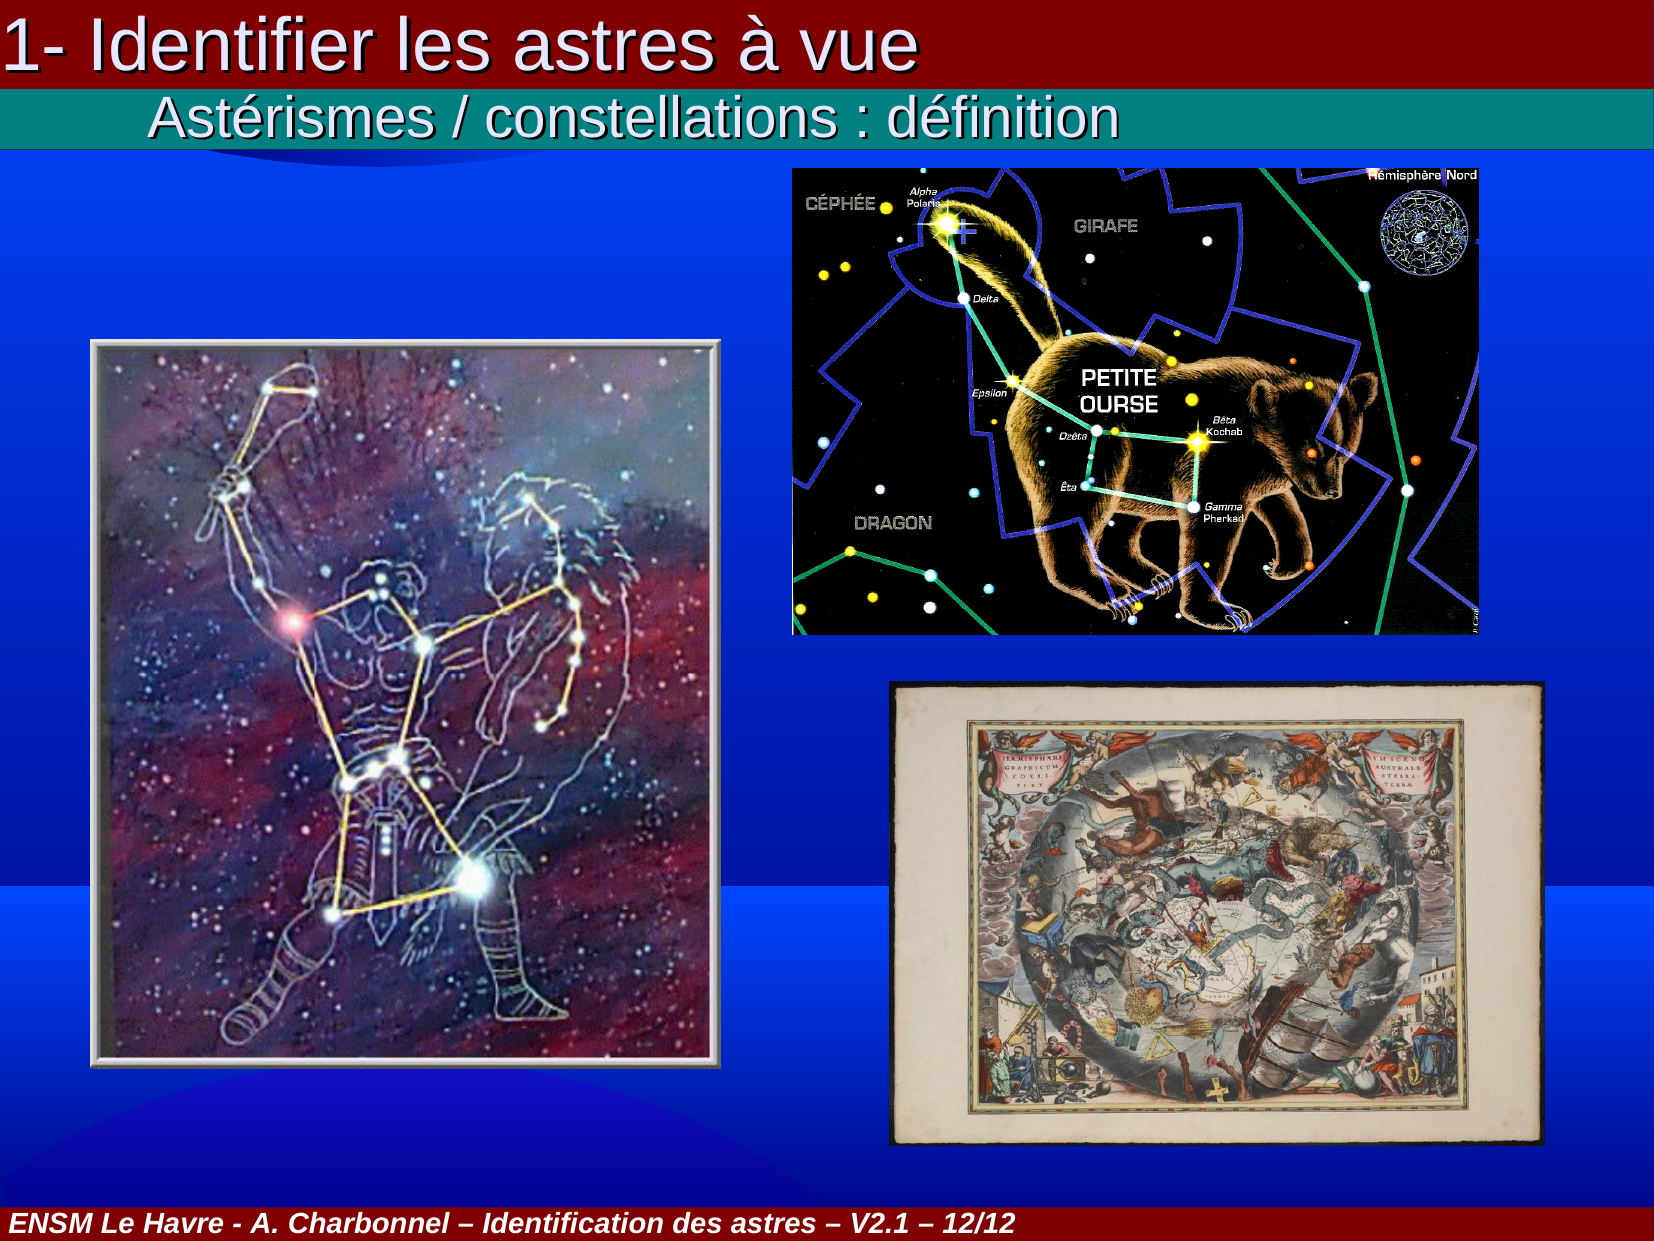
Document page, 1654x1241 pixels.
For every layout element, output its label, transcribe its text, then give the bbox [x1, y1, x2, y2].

title Astérismes / constellations : définition [0, 89, 1654, 150]
picture [90, 339, 721, 1069]
text_box ENSM Le Havre - A. Charbonnel – Identification des astres – V2.1 – 12/12 [0, 1207, 1654, 1241]
title 1- Identifier les astres à vue [0, 0, 1654, 89]
picture [889, 681, 1545, 1146]
picture [792, 168, 1479, 635]
